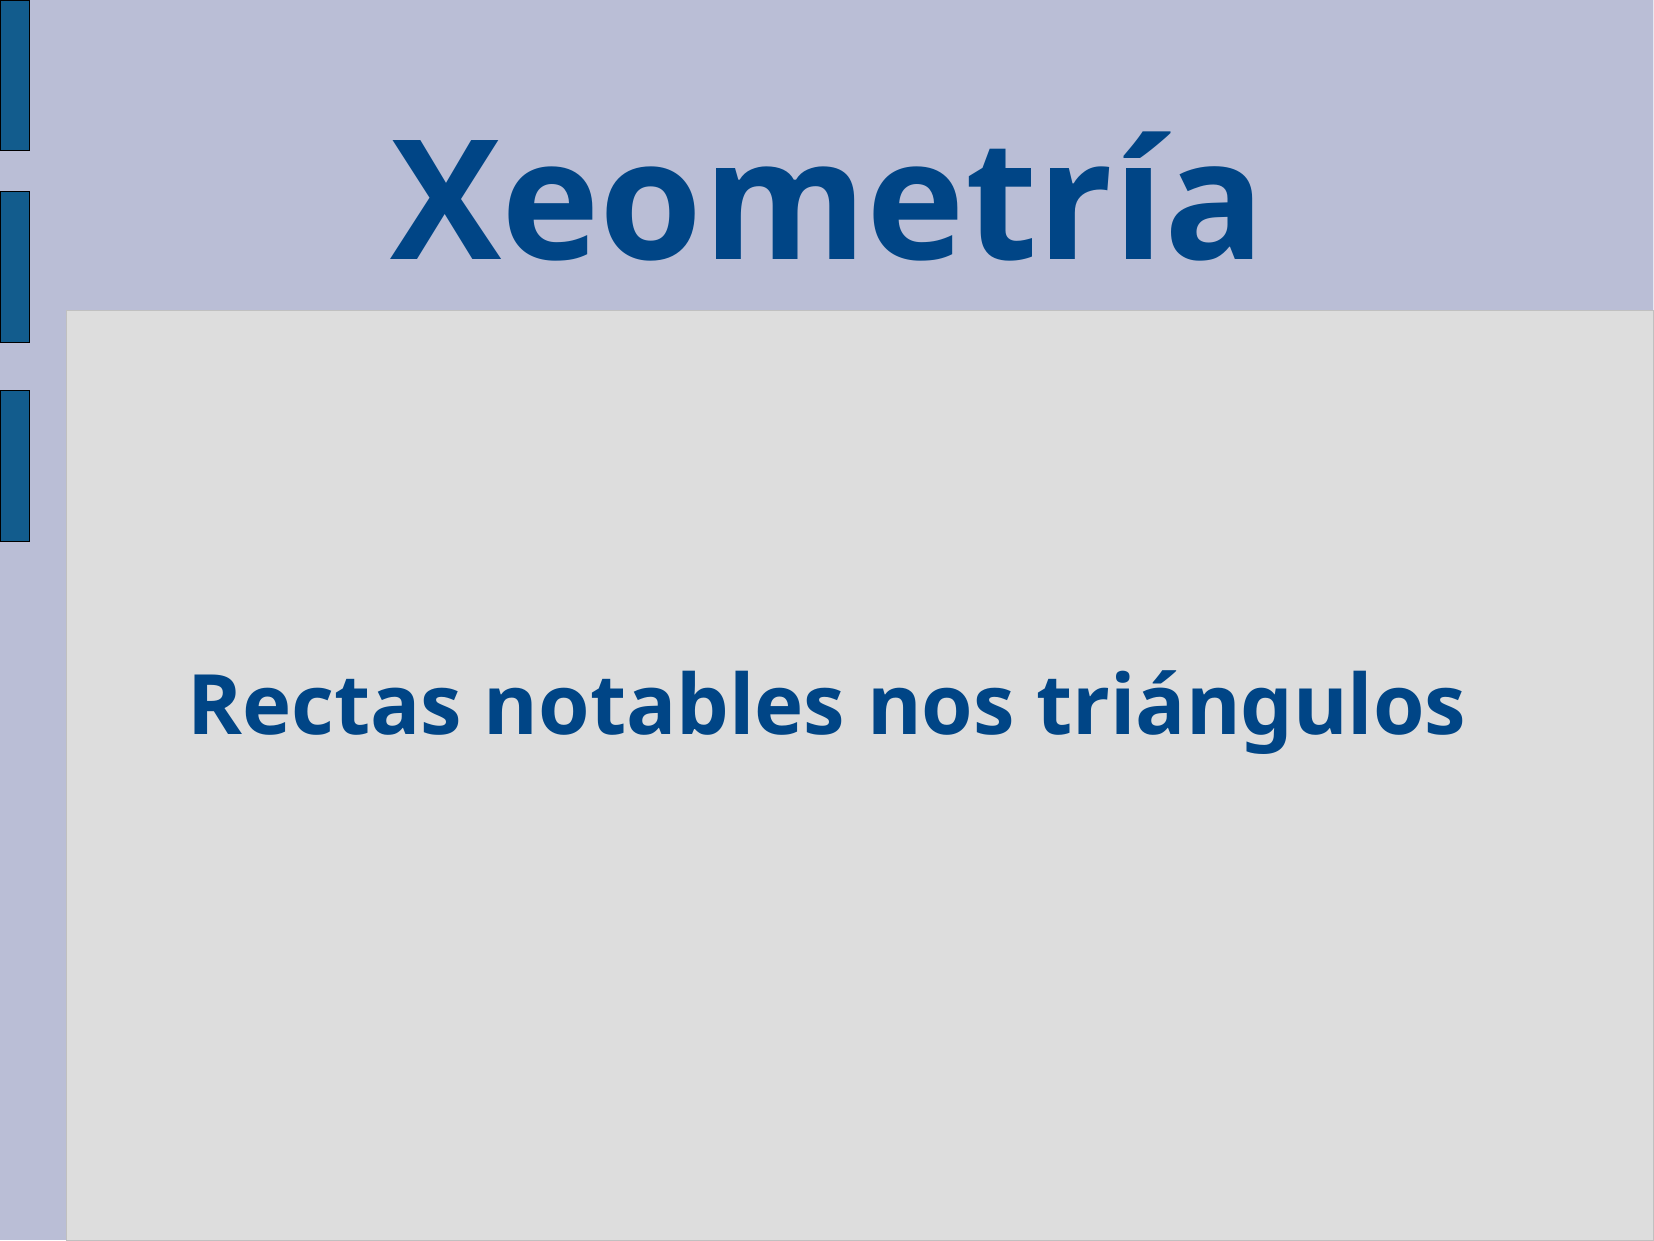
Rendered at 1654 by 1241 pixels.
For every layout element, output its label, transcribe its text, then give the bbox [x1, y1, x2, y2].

title Xeometría [121, 78, 1534, 311]
subtitle Rectas notables nos triángulos [121, 643, 1534, 761]
